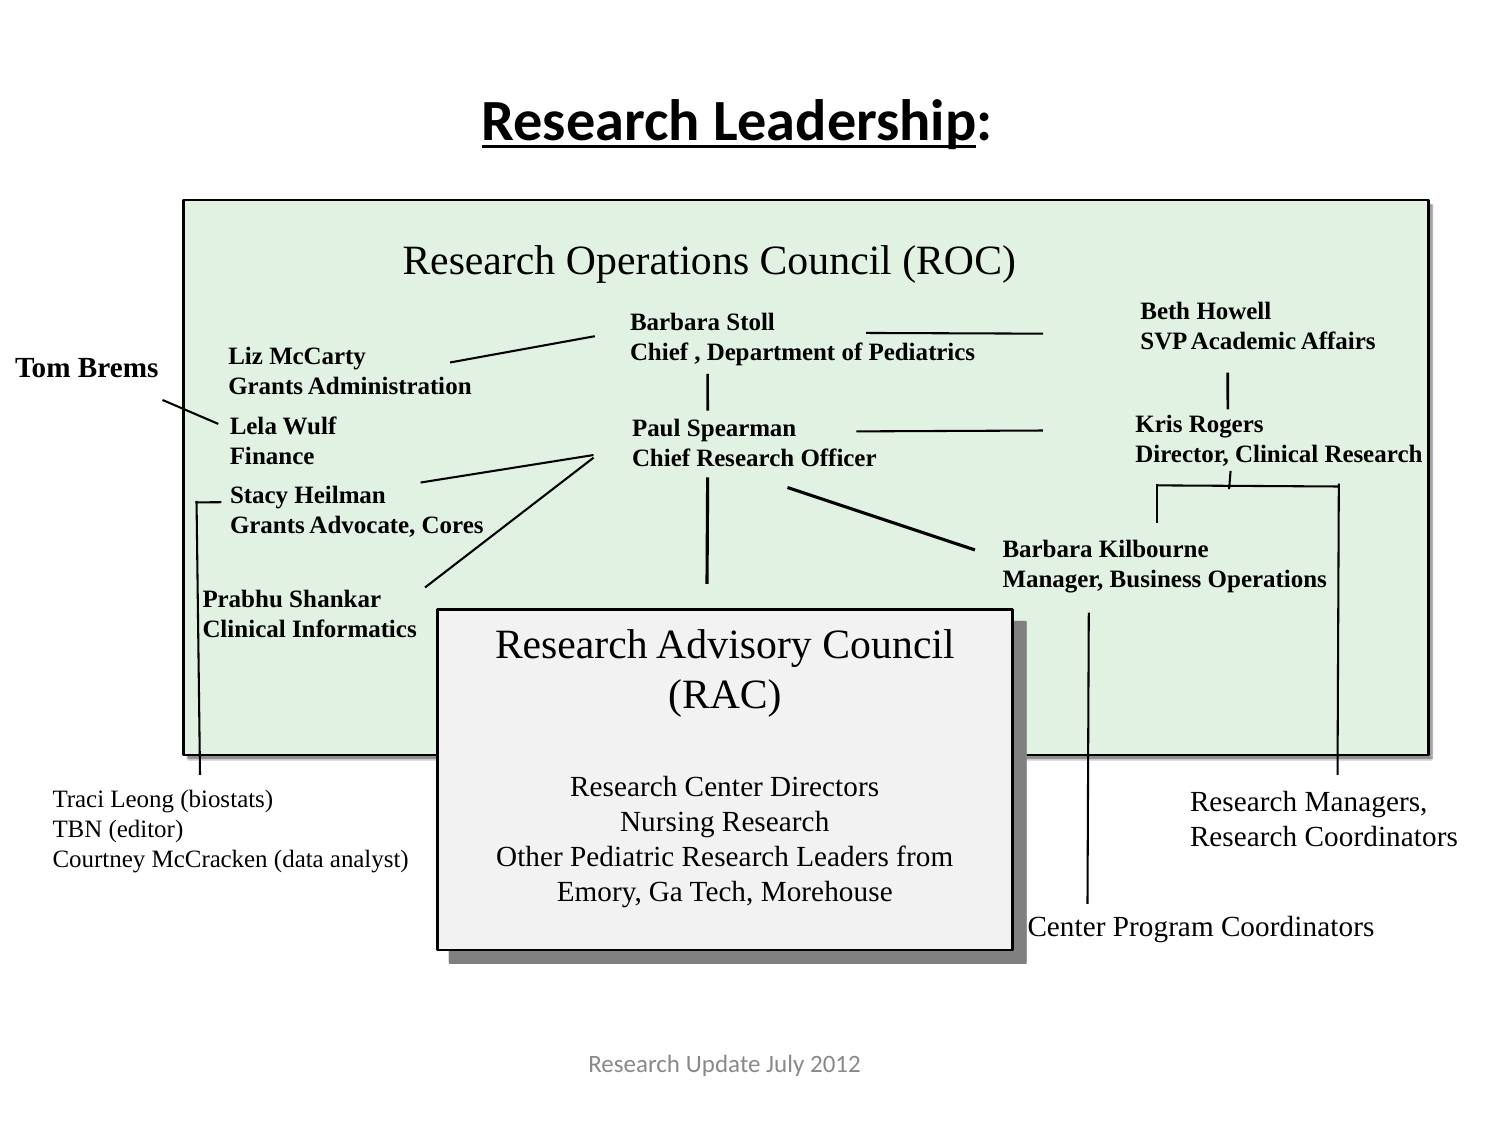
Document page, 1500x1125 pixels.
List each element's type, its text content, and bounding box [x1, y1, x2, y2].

text_box Research Managers, Research Coordinators [1175, 774, 1475, 861]
text_box Research Leadership: [37, 75, 1450, 188]
text_box Liz McCarty Grants Administration [213, 332, 490, 408]
text_box Research Advisory Council (RAC) Research Center Directors Nursing Research Other Pediatric Research Leaders from Emory, Ga Tech, Morehouse [437, 610, 1013, 950]
text_box Stacy Heilman Grants Advocate, Cores [214, 470, 503, 547]
text_box Beth Howell SVP Academic Affairs [1125, 286, 1395, 398]
text_box [183, 200, 1428, 755]
text_box Prabhu Shankar Clinical Informatics [187, 575, 435, 651]
text_box Paul Spearman Chief Research Officer [617, 403, 895, 480]
text_box Barbara Kilbourne Manager, Business Operations [987, 525, 1337, 601]
text_box Kris Rogers Director, Clinical Research [1120, 399, 1442, 476]
text_box Traci Leong (biostats) TBN (editor) Courtney McCracken (data analyst) [37, 774, 437, 881]
text_box [503, 457, 591, 525]
text_box Research Update July 2012 [487, 1037, 963, 1088]
text_box Lela Wulf Finance [214, 408, 353, 478]
text_box Research Operations Council (ROC) [387, 224, 1036, 291]
text_box Barbara Stoll Chief , Department of Pediatrics [615, 297, 996, 374]
text_box [1231, 476, 1428, 755]
text_box Tom Brems [0, 340, 176, 392]
text_box [198, 504, 474, 577]
text_box Center Program Coordinators [1012, 900, 1392, 951]
text_box [183, 411, 214, 755]
